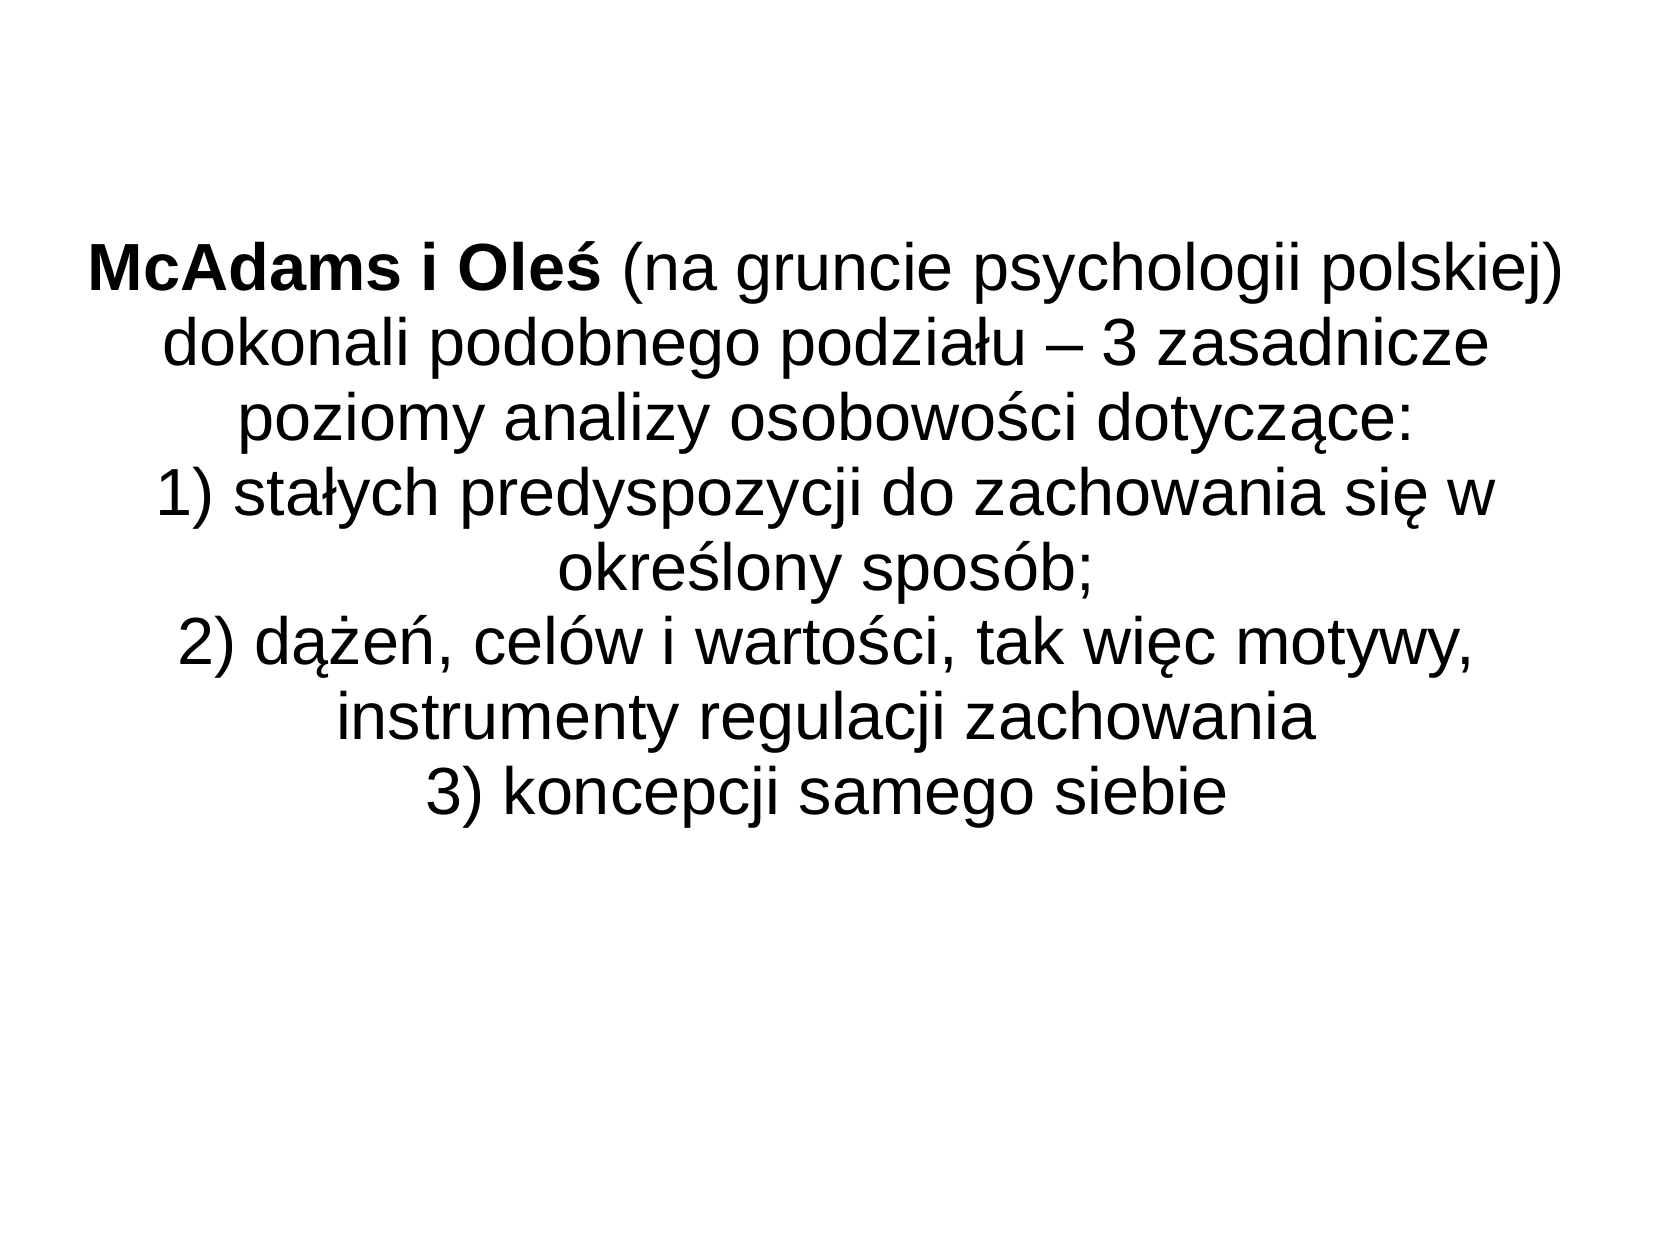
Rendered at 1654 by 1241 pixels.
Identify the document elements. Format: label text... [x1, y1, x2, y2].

subtitle McAdams i Oleś (na gruncie psychologii polskiej) dokonali podobnego podziału – 3 zasadnicze poziomy analizy osobowości dotyczące: 1) stałych predyspozycji do zachowania się w określony sposób; 2) dążeń, celów i wartości, tak więc motywy, instrumenty regulacji zachowania 3) koncepcji samego siebie [82, 49, 1571, 1010]
